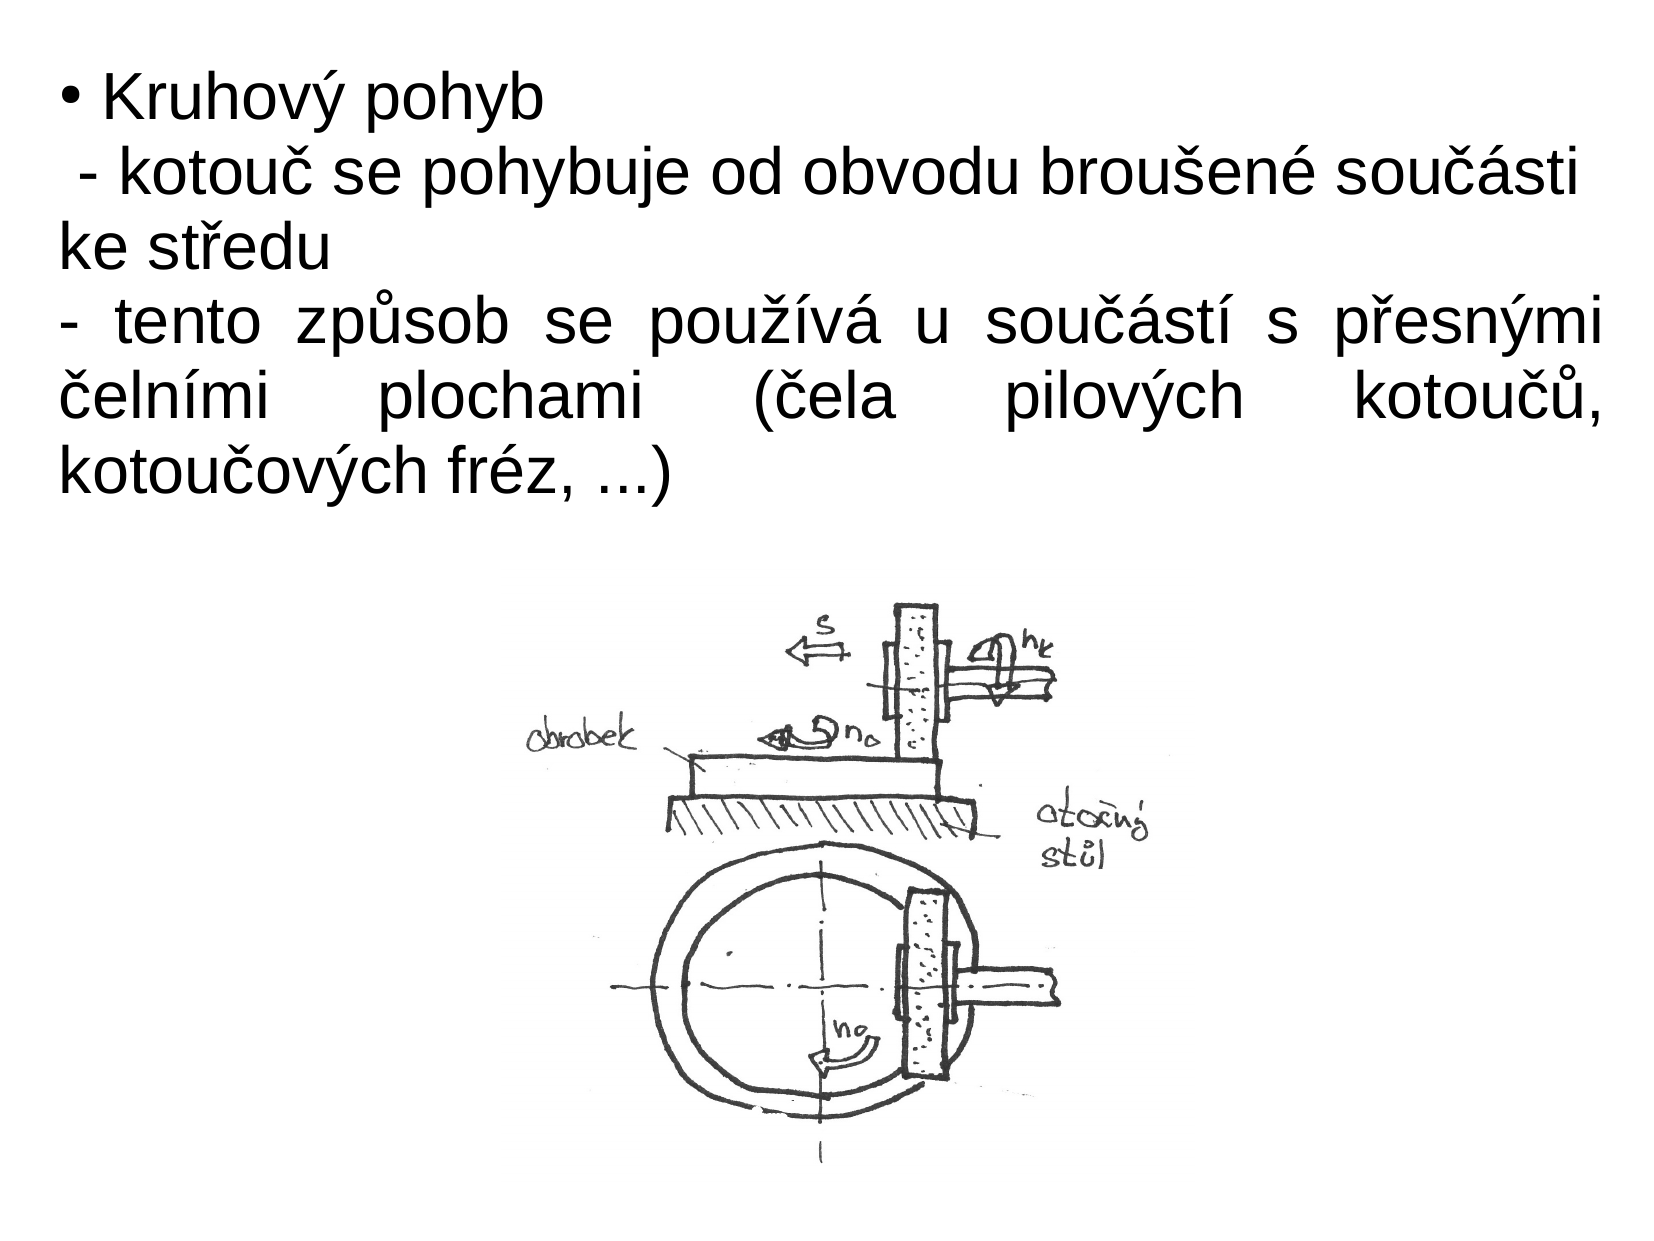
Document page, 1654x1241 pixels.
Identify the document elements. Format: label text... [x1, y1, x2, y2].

subtitle Kruhový pohyb - kotouč se pohybuje od obvodu broušené součásti ke středu - tento způsob se používá u součástí s přesnými čelními plochami (čela pilových kotoučů, kotoučových fréz, ...) [59, 59, 1607, 1106]
picture [501, 561, 1195, 1182]
